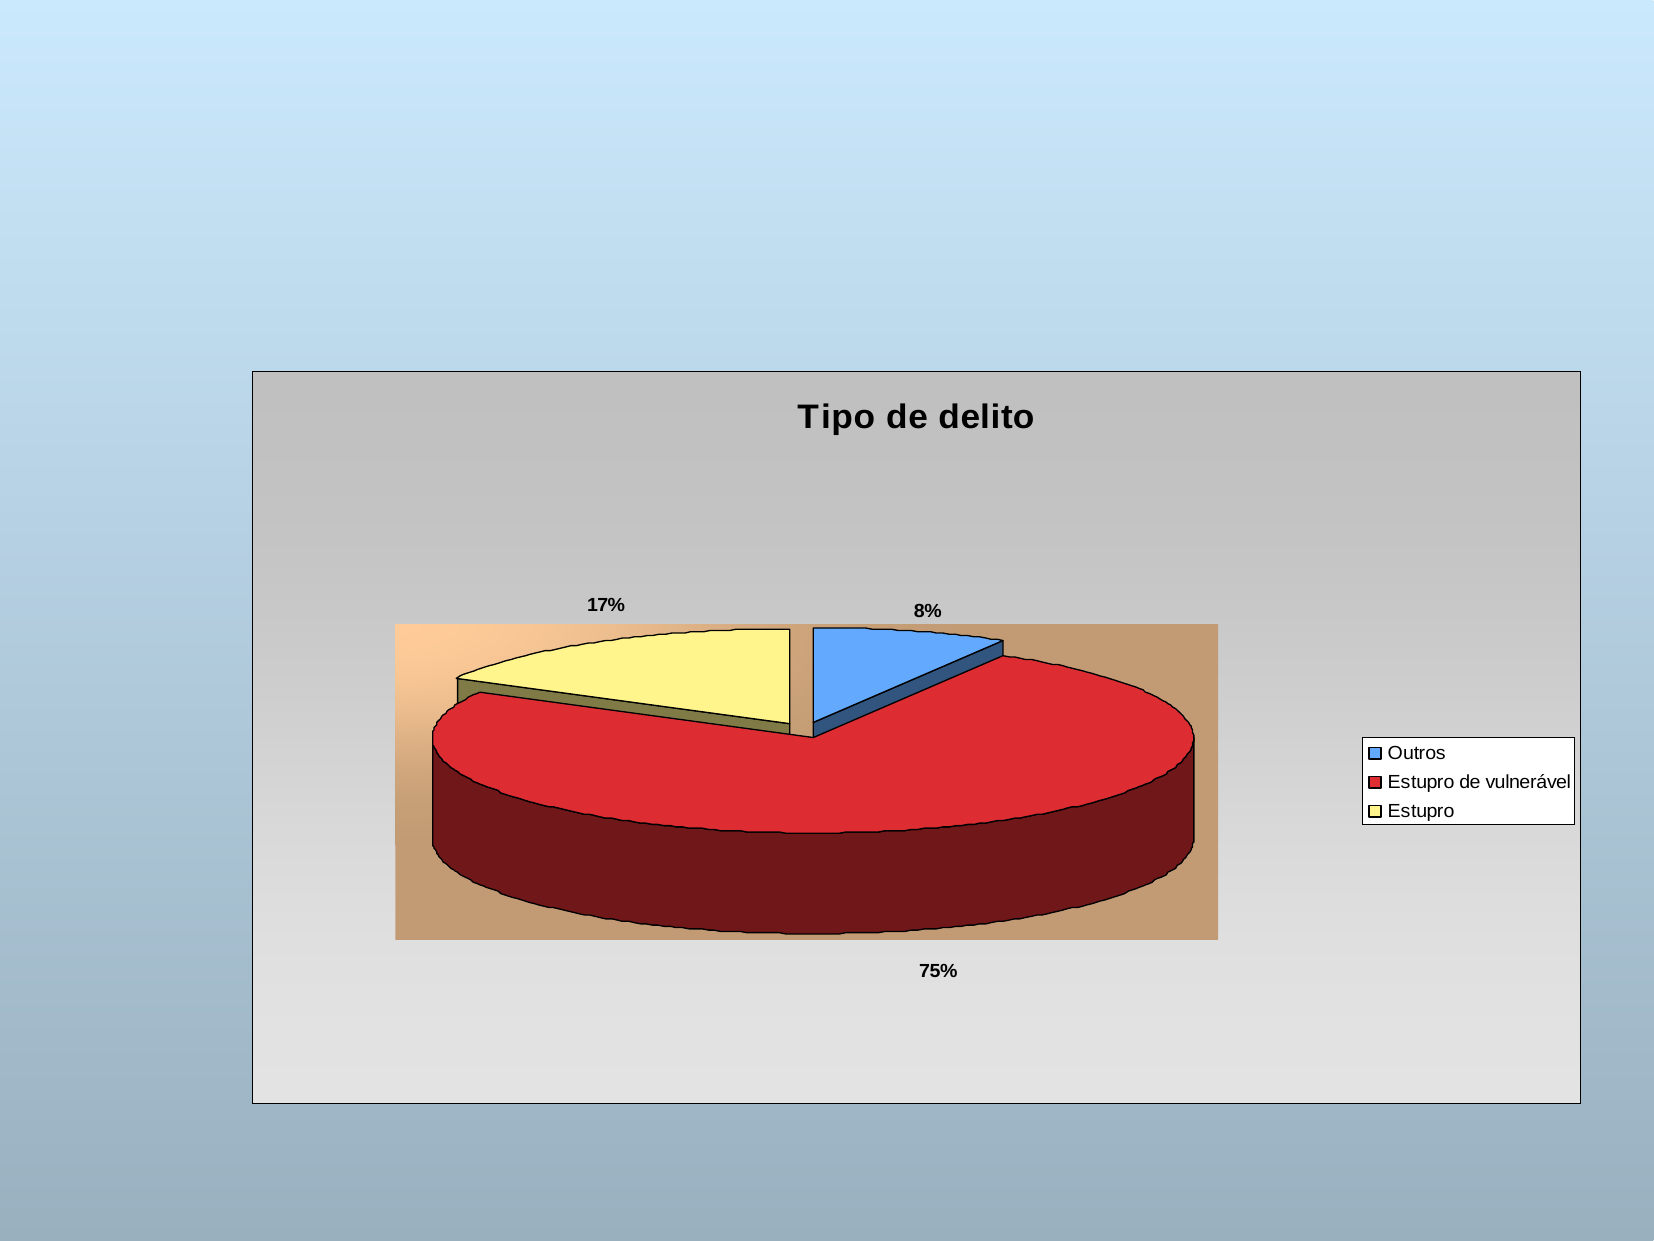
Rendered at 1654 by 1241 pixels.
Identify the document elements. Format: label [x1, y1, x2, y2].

chart [245, 364, 1588, 1109]
